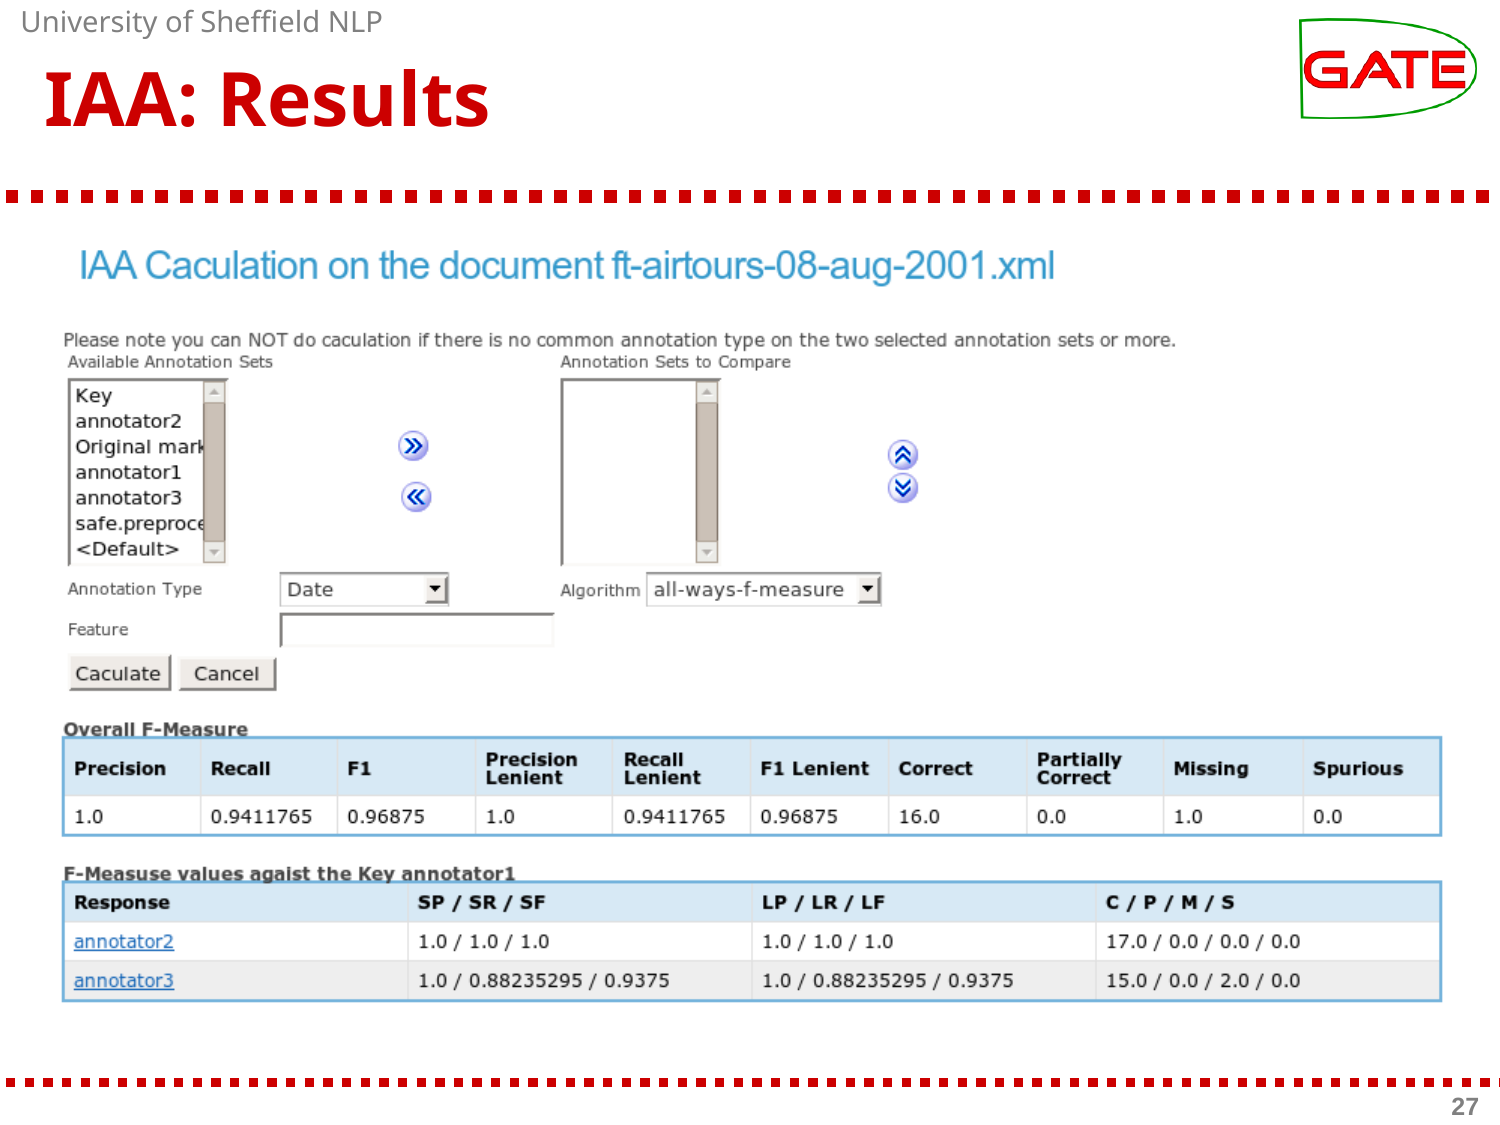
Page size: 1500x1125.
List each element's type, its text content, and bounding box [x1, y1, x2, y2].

text_box <number> [1144, 1082, 1495, 1125]
picture [1299, 18, 1477, 119]
picture [23, 234, 1465, 1025]
title IAA: Results [29, 42, 1188, 149]
